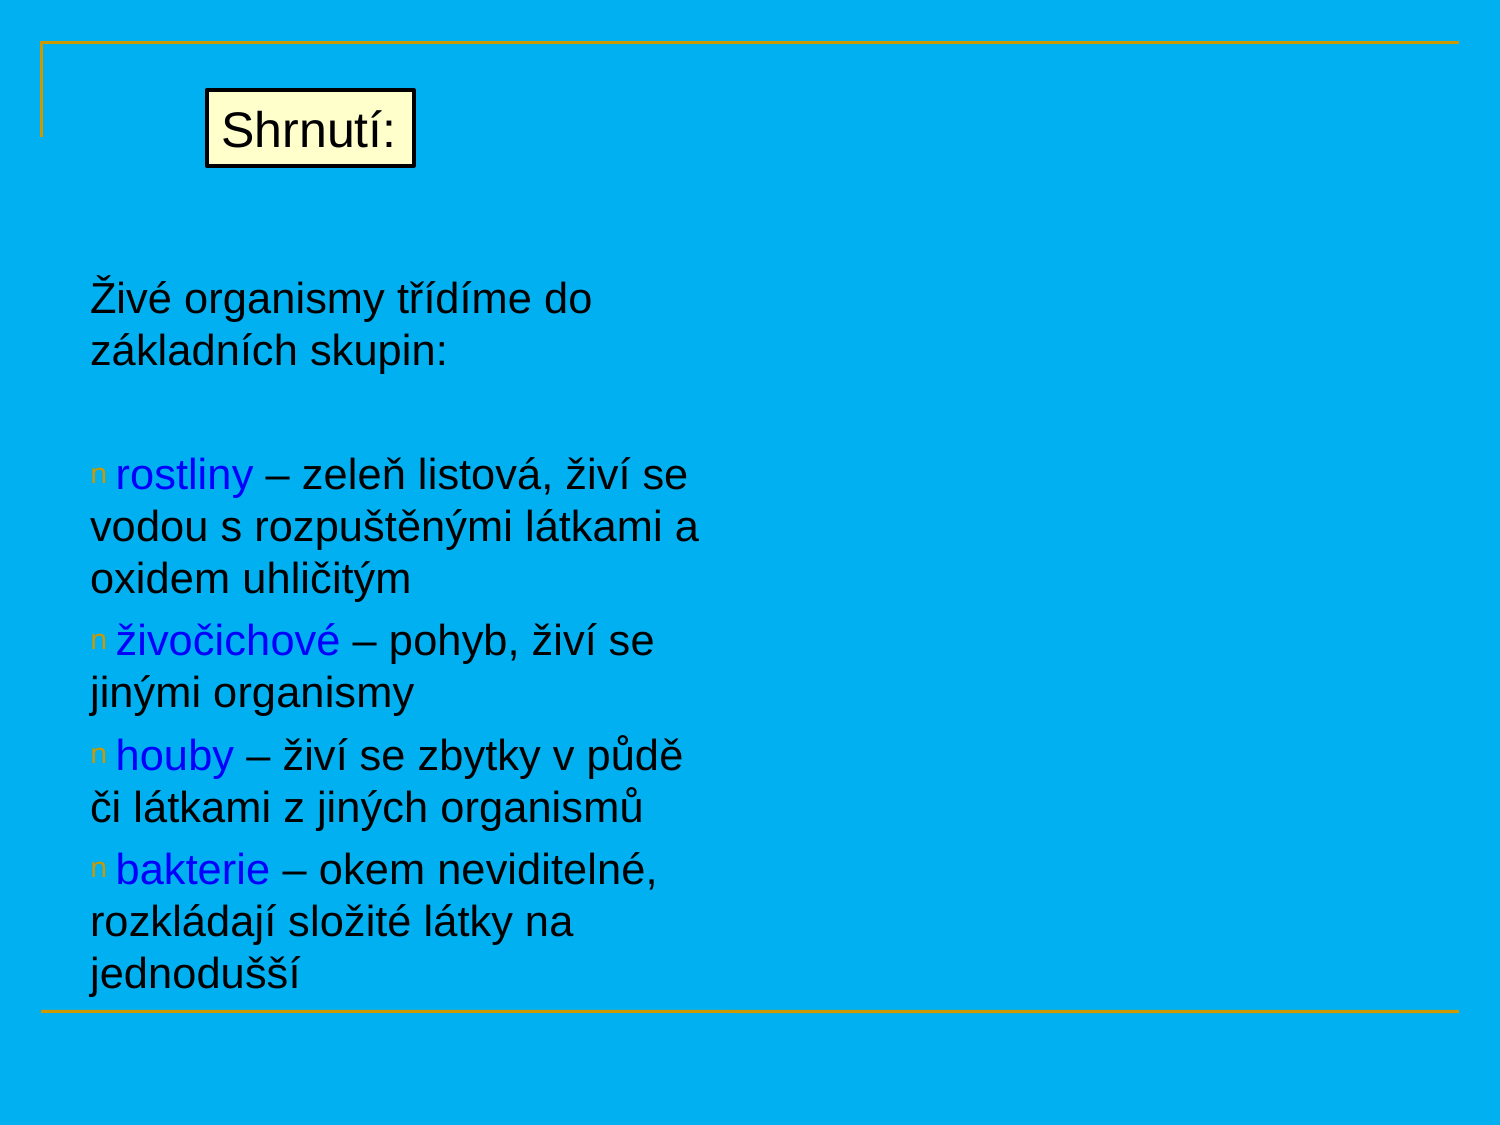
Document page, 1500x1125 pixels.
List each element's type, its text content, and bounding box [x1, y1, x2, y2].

list Živé organismy třídíme do základních skupin: rostliny – zeleň listová, živí se vodou s rozpuštěnými látkami a oxidem uhličitým živočichové – pohyb, živí se jinými organismy houby – živí se zbytky v půdě či látkami z jiných organismů bakterie – okem neviditelné, rozkládají složité látky na jednodušší [88, 278, 1426, 873]
text_box Shrnutí: [206, 90, 414, 166]
